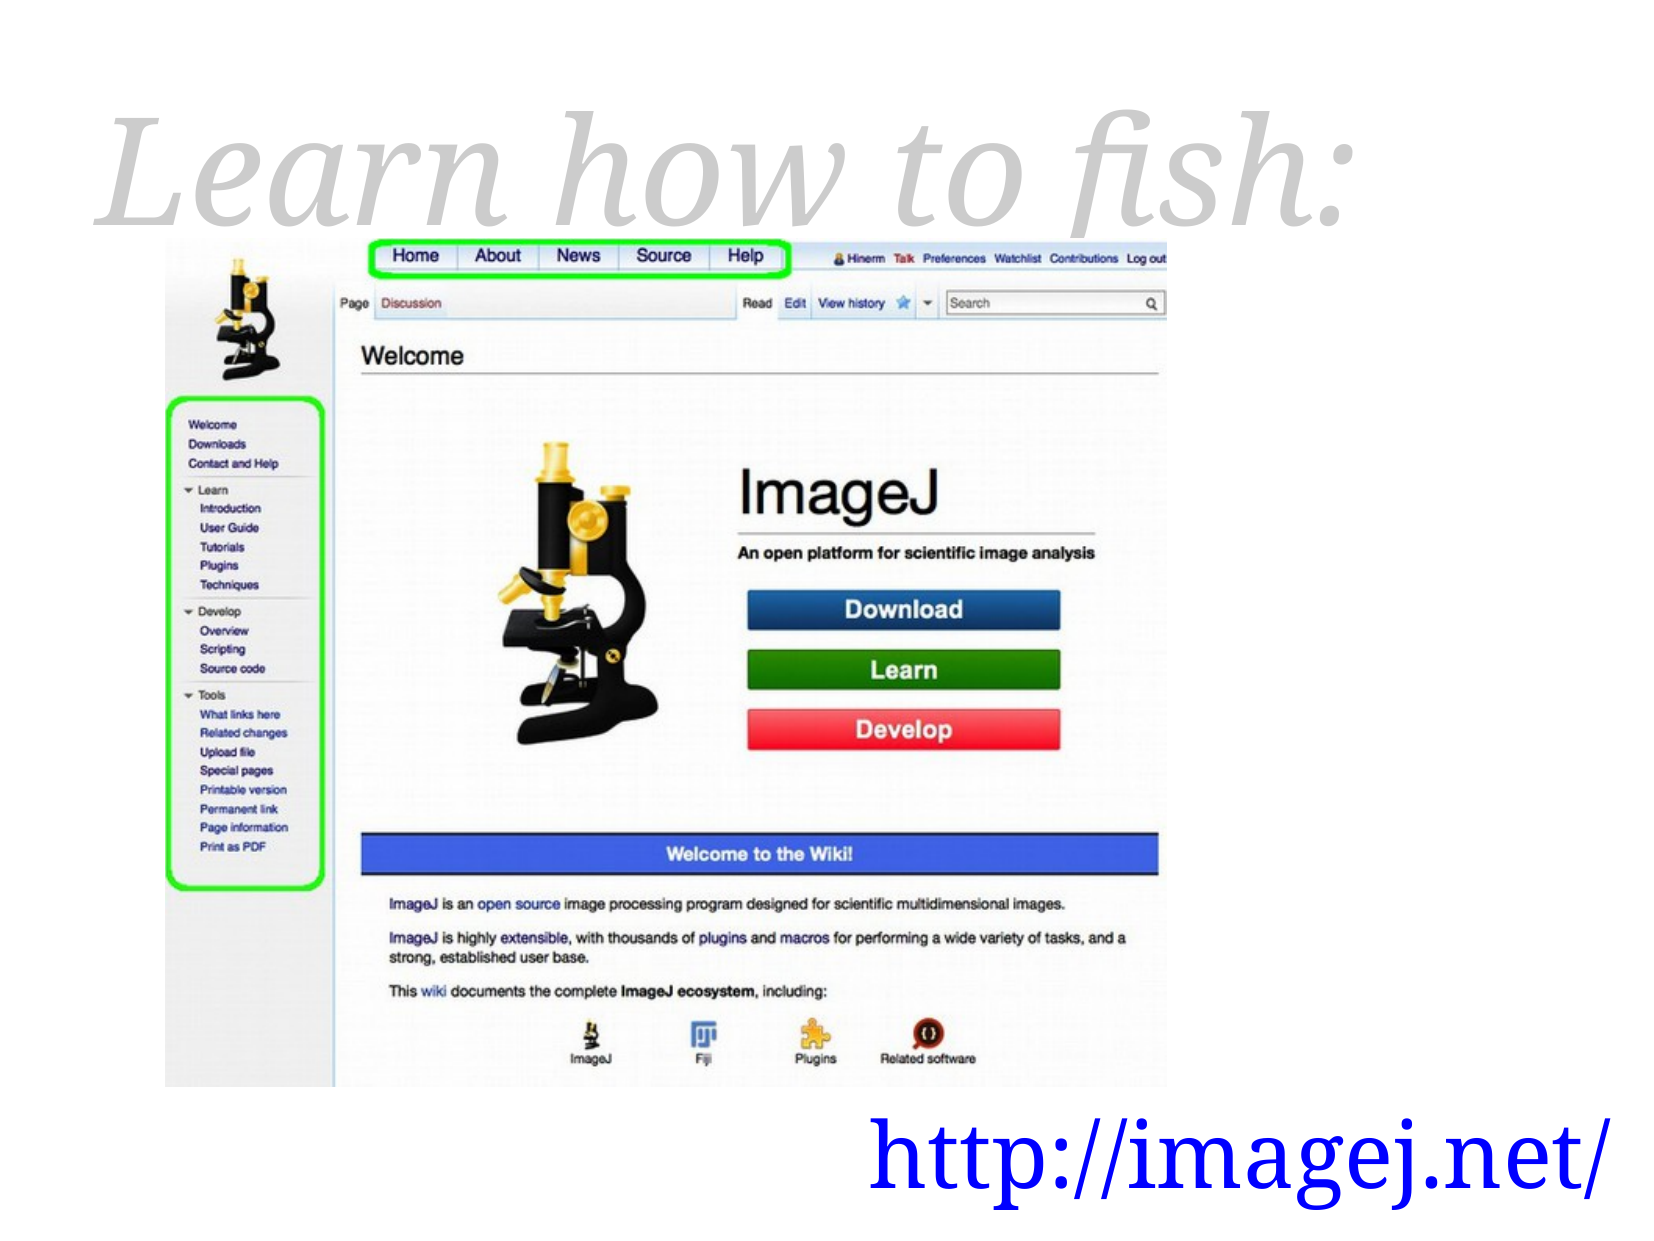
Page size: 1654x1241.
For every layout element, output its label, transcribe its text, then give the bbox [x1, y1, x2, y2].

text_box Learn how to fish: [81, 57, 1654, 405]
picture [165, 238, 1167, 1087]
text_box http://imagej.net/ [51, 1083, 1627, 1200]
